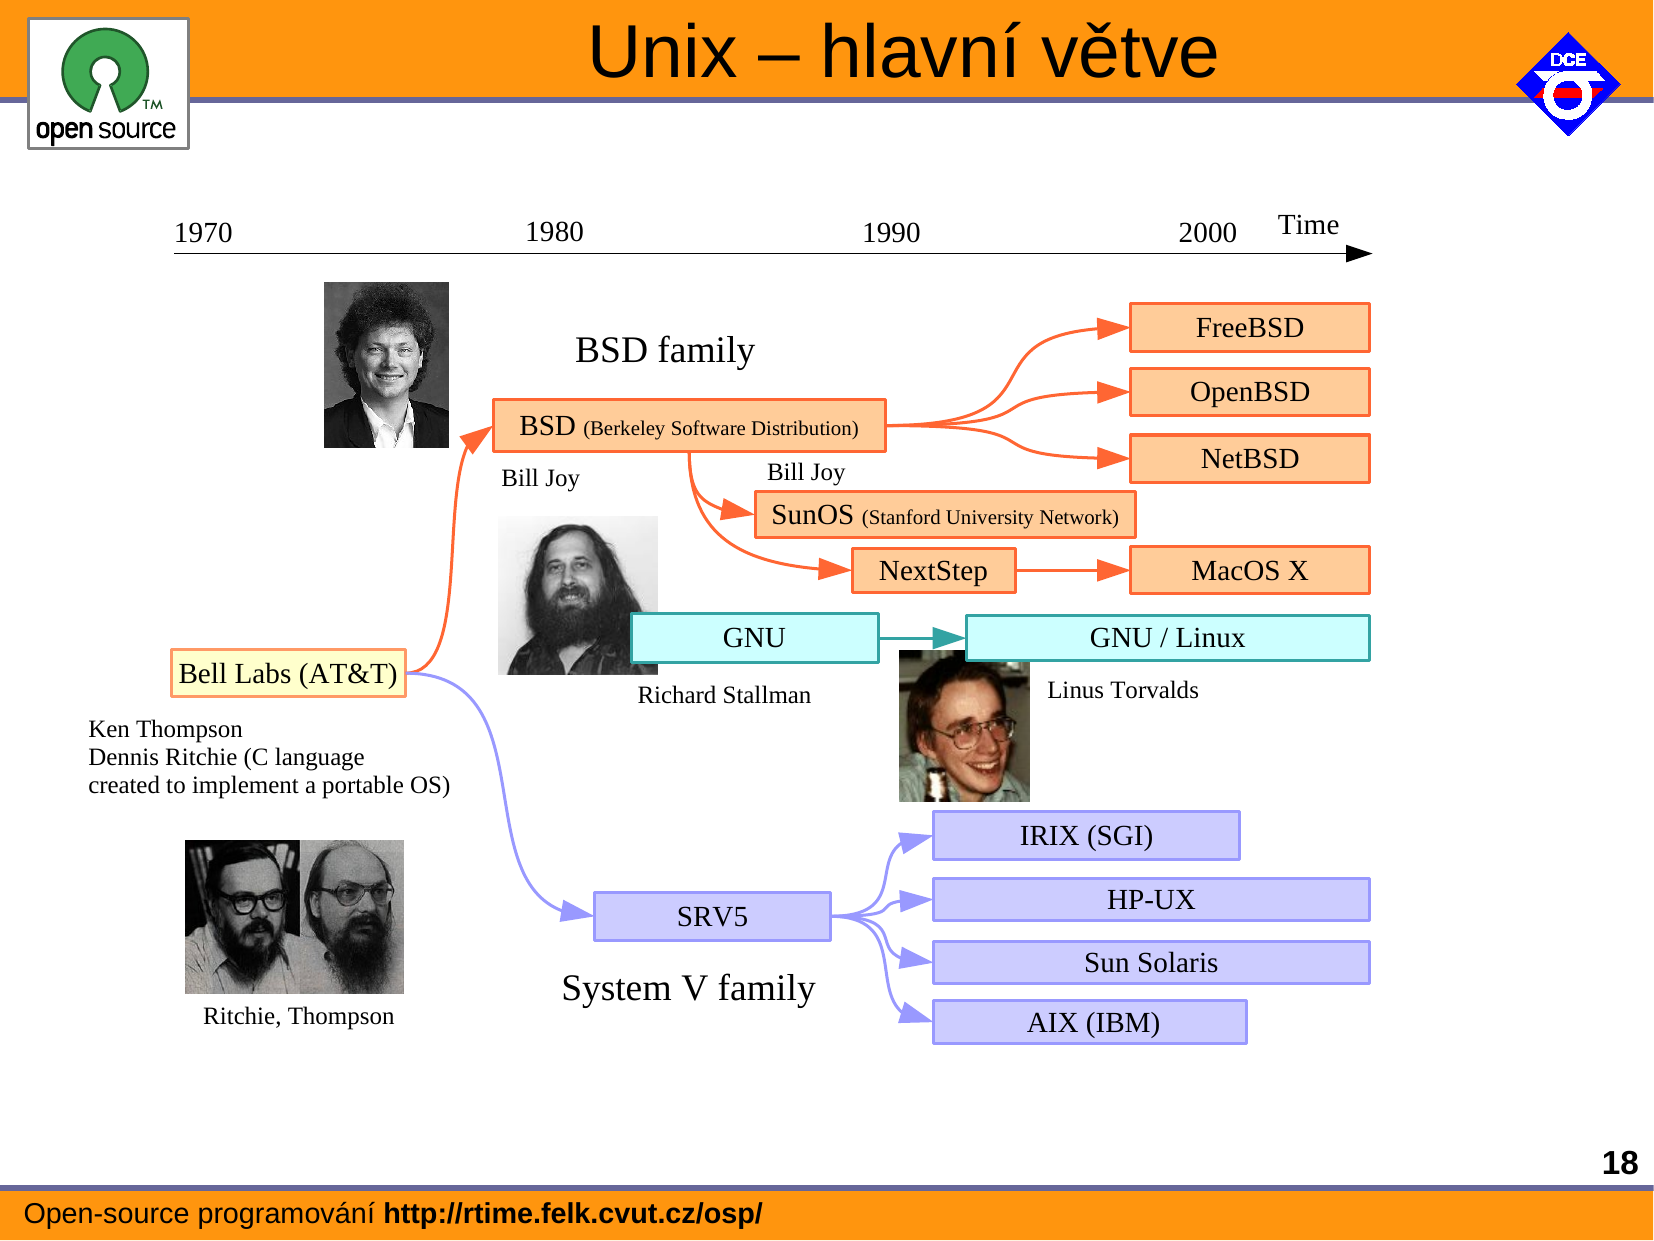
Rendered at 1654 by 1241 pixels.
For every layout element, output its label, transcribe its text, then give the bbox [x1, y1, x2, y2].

text_box OpenBSD [1130, 368, 1370, 416]
text_box System V family [561, 967, 817, 1020]
text_box 1990 [862, 216, 922, 258]
text_box SunOS (Stanford University Network) [755, 491, 1136, 538]
text_box 2000 [1178, 216, 1238, 258]
text_box BSD family [575, 329, 756, 382]
text_box GNU [631, 613, 879, 663]
text_box Bell Labs (AT&T) [171, 649, 406, 697]
text_box MacOS X [1130, 546, 1370, 594]
text_box NetBSD [1130, 435, 1370, 483]
text_box 1970 [174, 216, 234, 258]
text_box Sun Solaris [933, 941, 1370, 984]
text_box NextStep [852, 548, 1016, 593]
text_box FreeBSD [1130, 303, 1370, 352]
text_box Bill Joy [501, 464, 581, 500]
text_box Linus Torvalds [1047, 676, 1200, 712]
picture [899, 650, 1030, 802]
text_box Time [1278, 208, 1340, 250]
text_box SRV5 [594, 892, 831, 941]
text_box 1980 [525, 215, 585, 256]
picture [324, 282, 449, 448]
text_box HP-UX [933, 878, 1370, 921]
text_box Ritchie, Thompson [203, 1002, 401, 1042]
title Unix – hlavní větve [178, 4, 1631, 98]
text_box Richard Stallman [637, 681, 813, 717]
picture [498, 516, 658, 675]
text_box IRIX (SGI) [933, 811, 1240, 860]
text_box Ken Thompson Dennis Ritchie (C language created to implement a portable OS) [88, 715, 452, 821]
text_box GNU / Linux [966, 615, 1370, 661]
text_box BSD (Berkeley Software Distribution) [493, 399, 886, 452]
text_box AIX (IBM) [933, 1000, 1247, 1044]
picture [185, 840, 404, 994]
text_box Bill Joy [767, 458, 847, 494]
